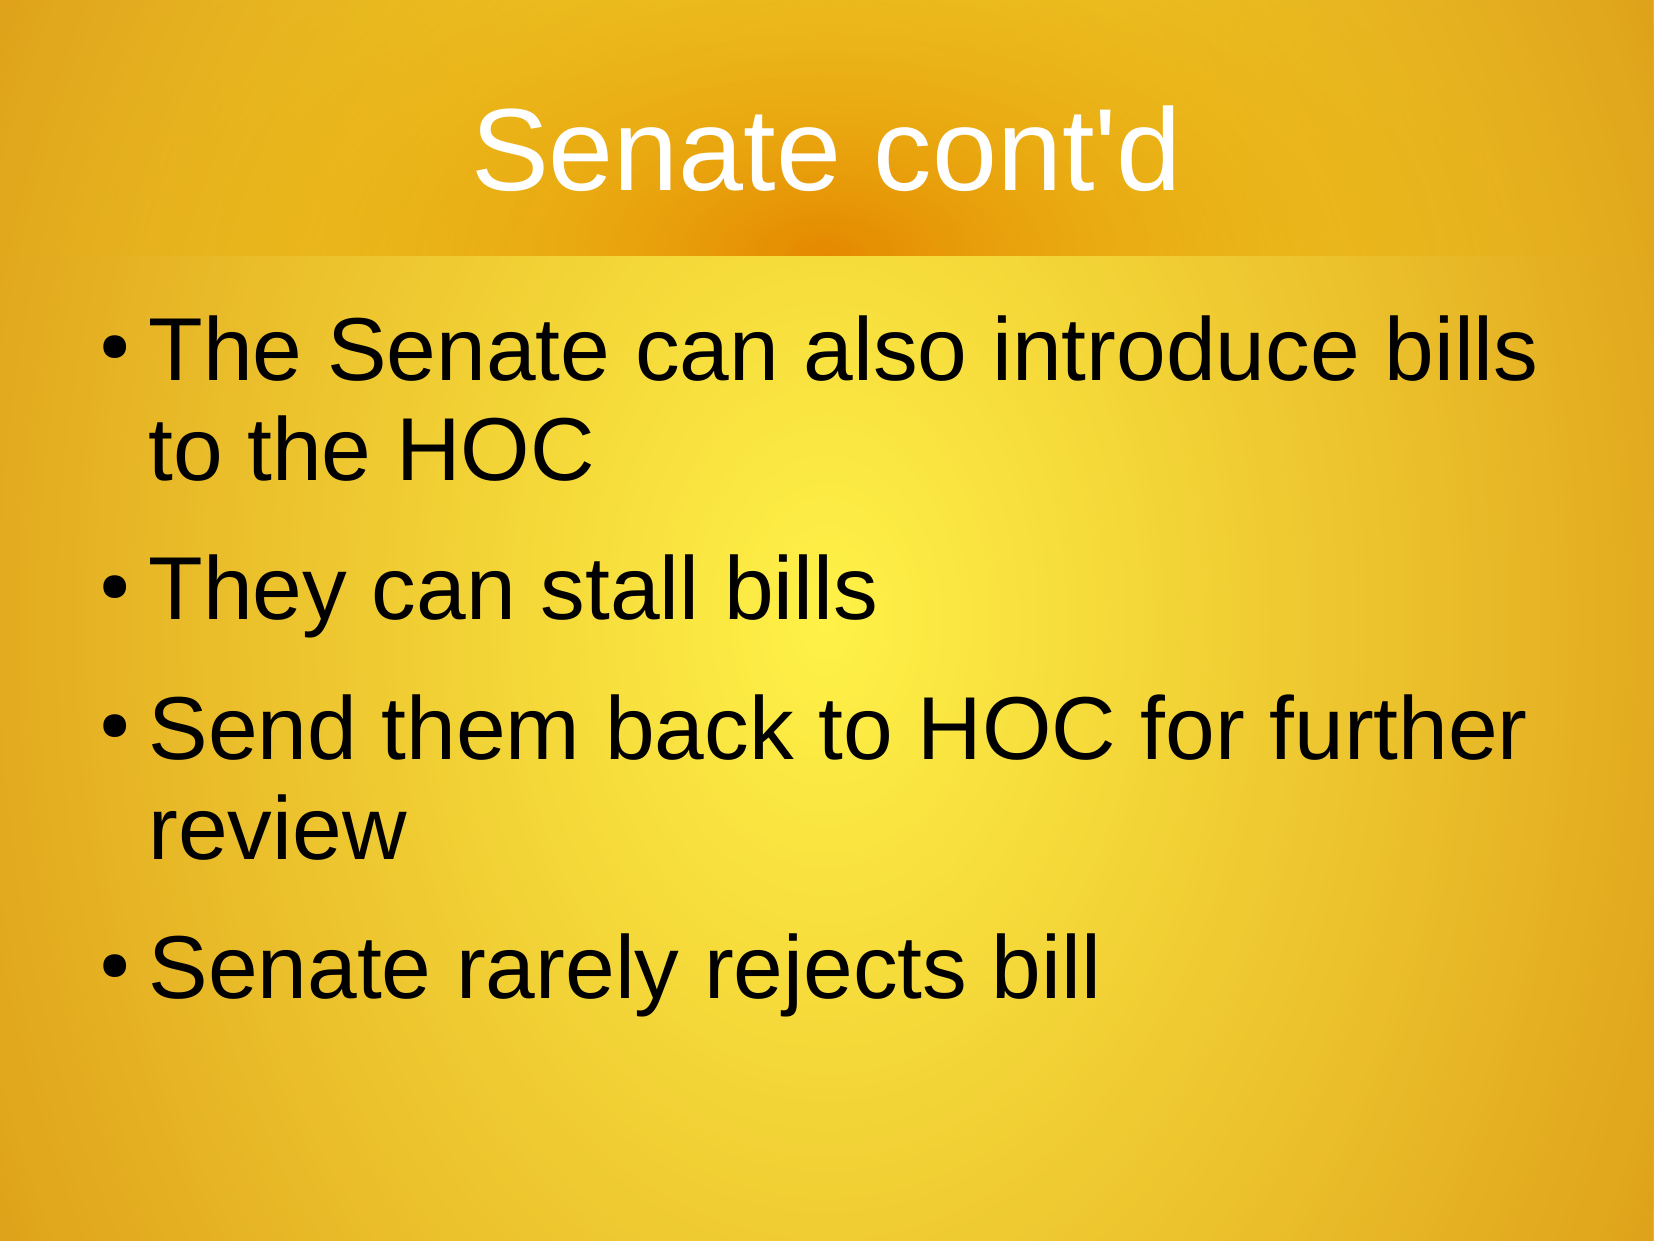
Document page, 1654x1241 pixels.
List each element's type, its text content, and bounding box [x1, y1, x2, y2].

title Senate cont'd [82, 47, 1571, 252]
list The Senate can also introduce bills to the HOC They can stall bills Send them back to HOC for further review Senate rarely rejects bill [82, 299, 1571, 1019]
